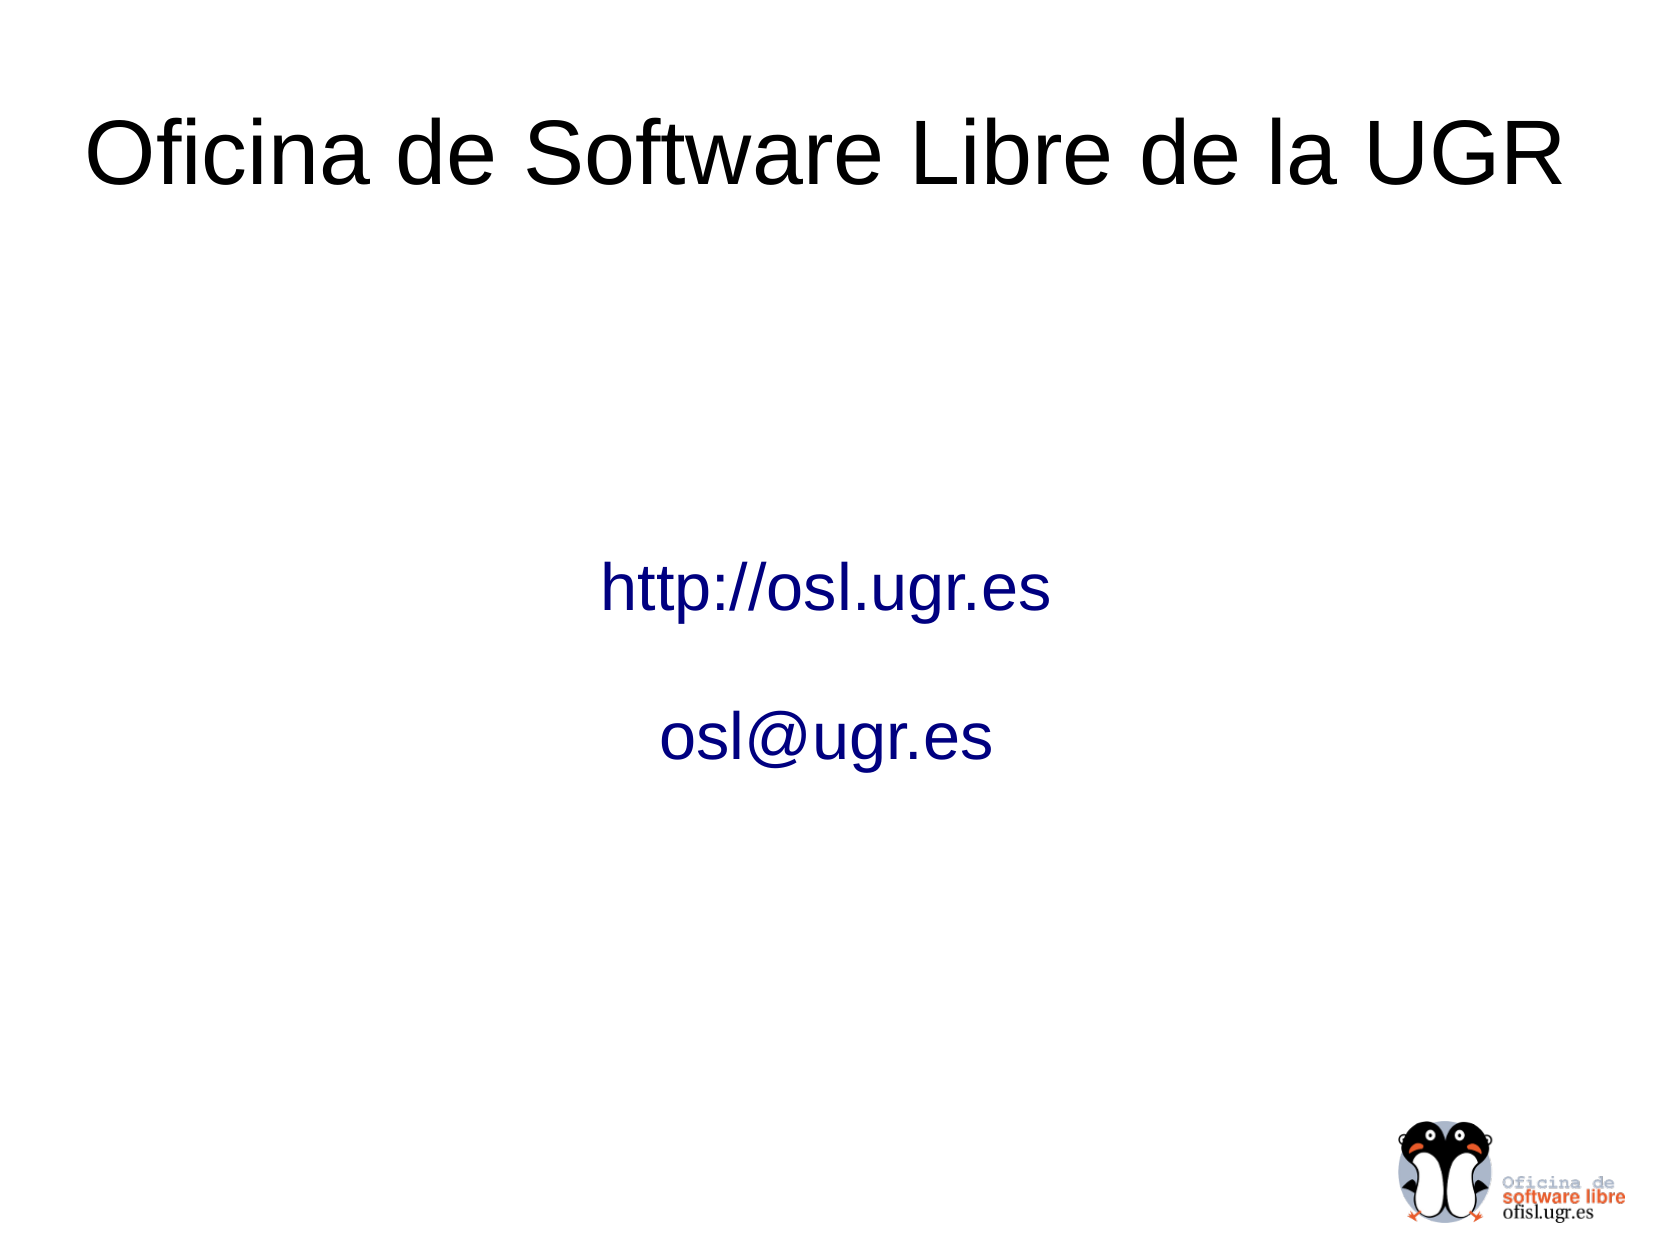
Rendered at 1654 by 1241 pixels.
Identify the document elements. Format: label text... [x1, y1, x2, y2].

subtitle http://osl.ugr.es osl@ugr.es [82, 297, 1571, 1102]
title Oficina de Software Libre de la UGR [82, 56, 1571, 250]
picture [1398, 1121, 1625, 1223]
